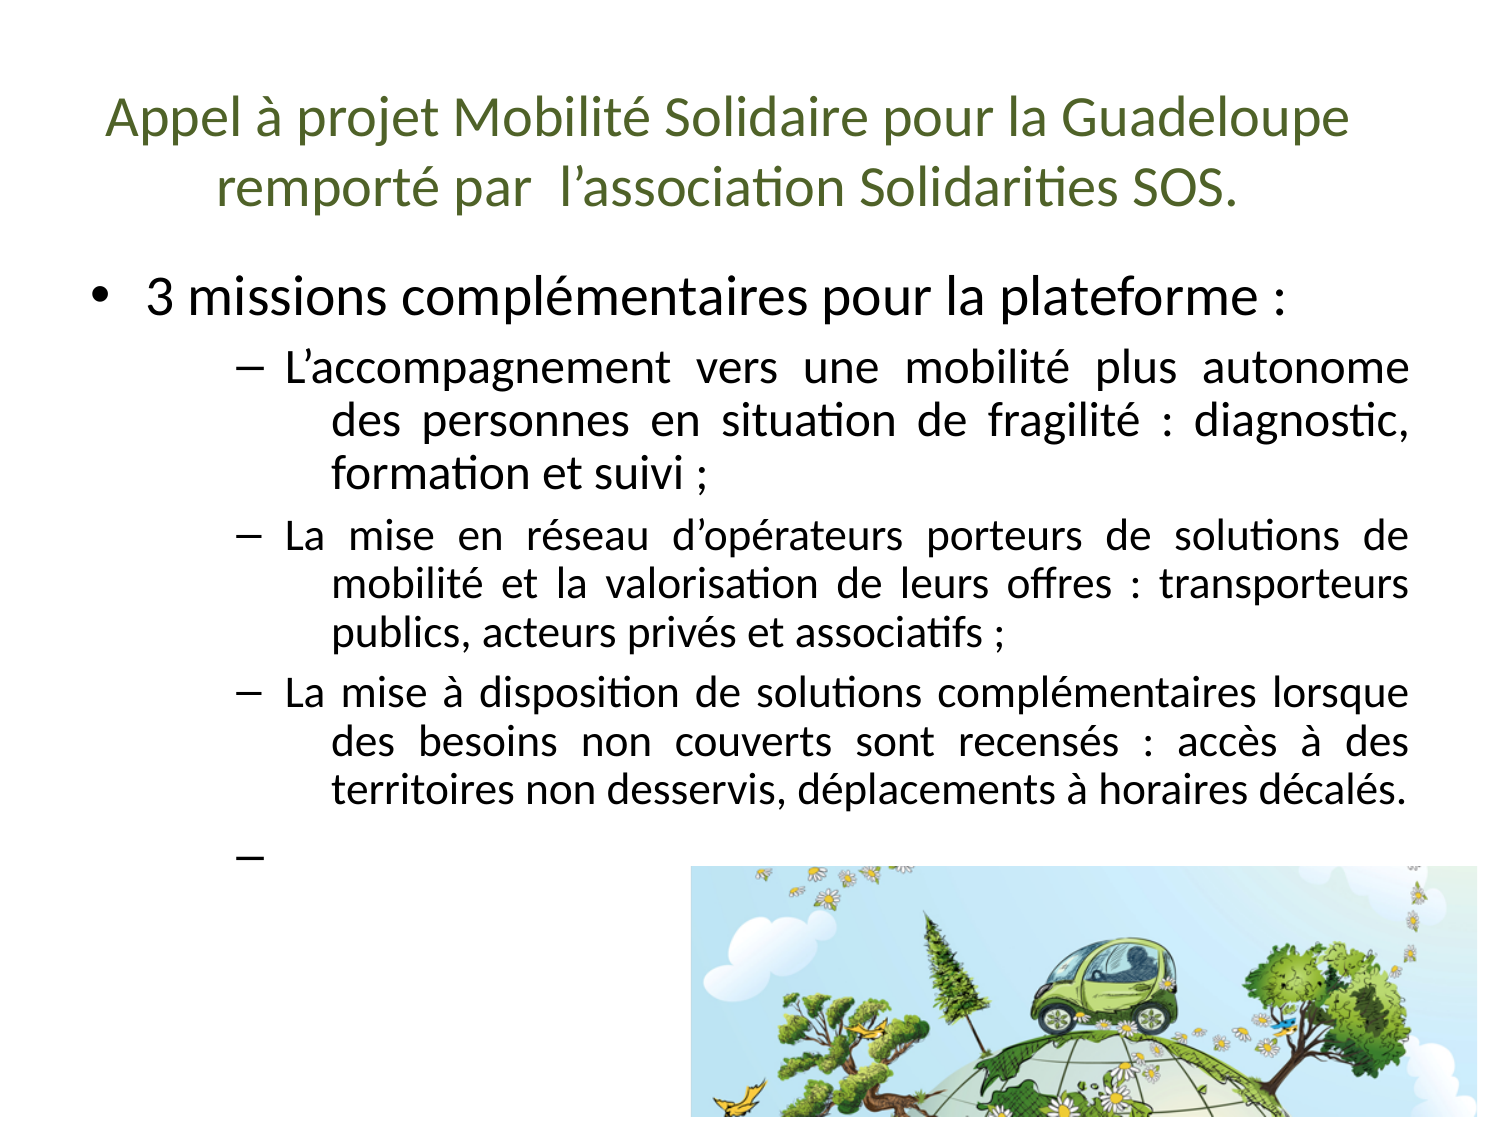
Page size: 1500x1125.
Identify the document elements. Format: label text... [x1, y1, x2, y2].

title Appel à projet Mobilité Solidaire pour la Guadeloupe remporté par l’association Solidarities SOS. [53, 54, 1404, 243]
list 3 missions complémentaires pour la plateforme : L’accompagnement vers une mobilité plus autonome des personnes en situation de fragilité : diagnostic, formation et suivi ; La mise en réseau d’opérateurs porteurs de solutions de mobilité et la valorisation de leurs offres : transporteurs publics, acteurs privés et associatifs ; La mise à disposition de solutions complémentaires lorsque des besoins non couverts sont recensés : accès à des territoires non desservis, déplacements à horaires décalés. [75, 258, 1426, 867]
chart [690, 866, 1478, 1117]
